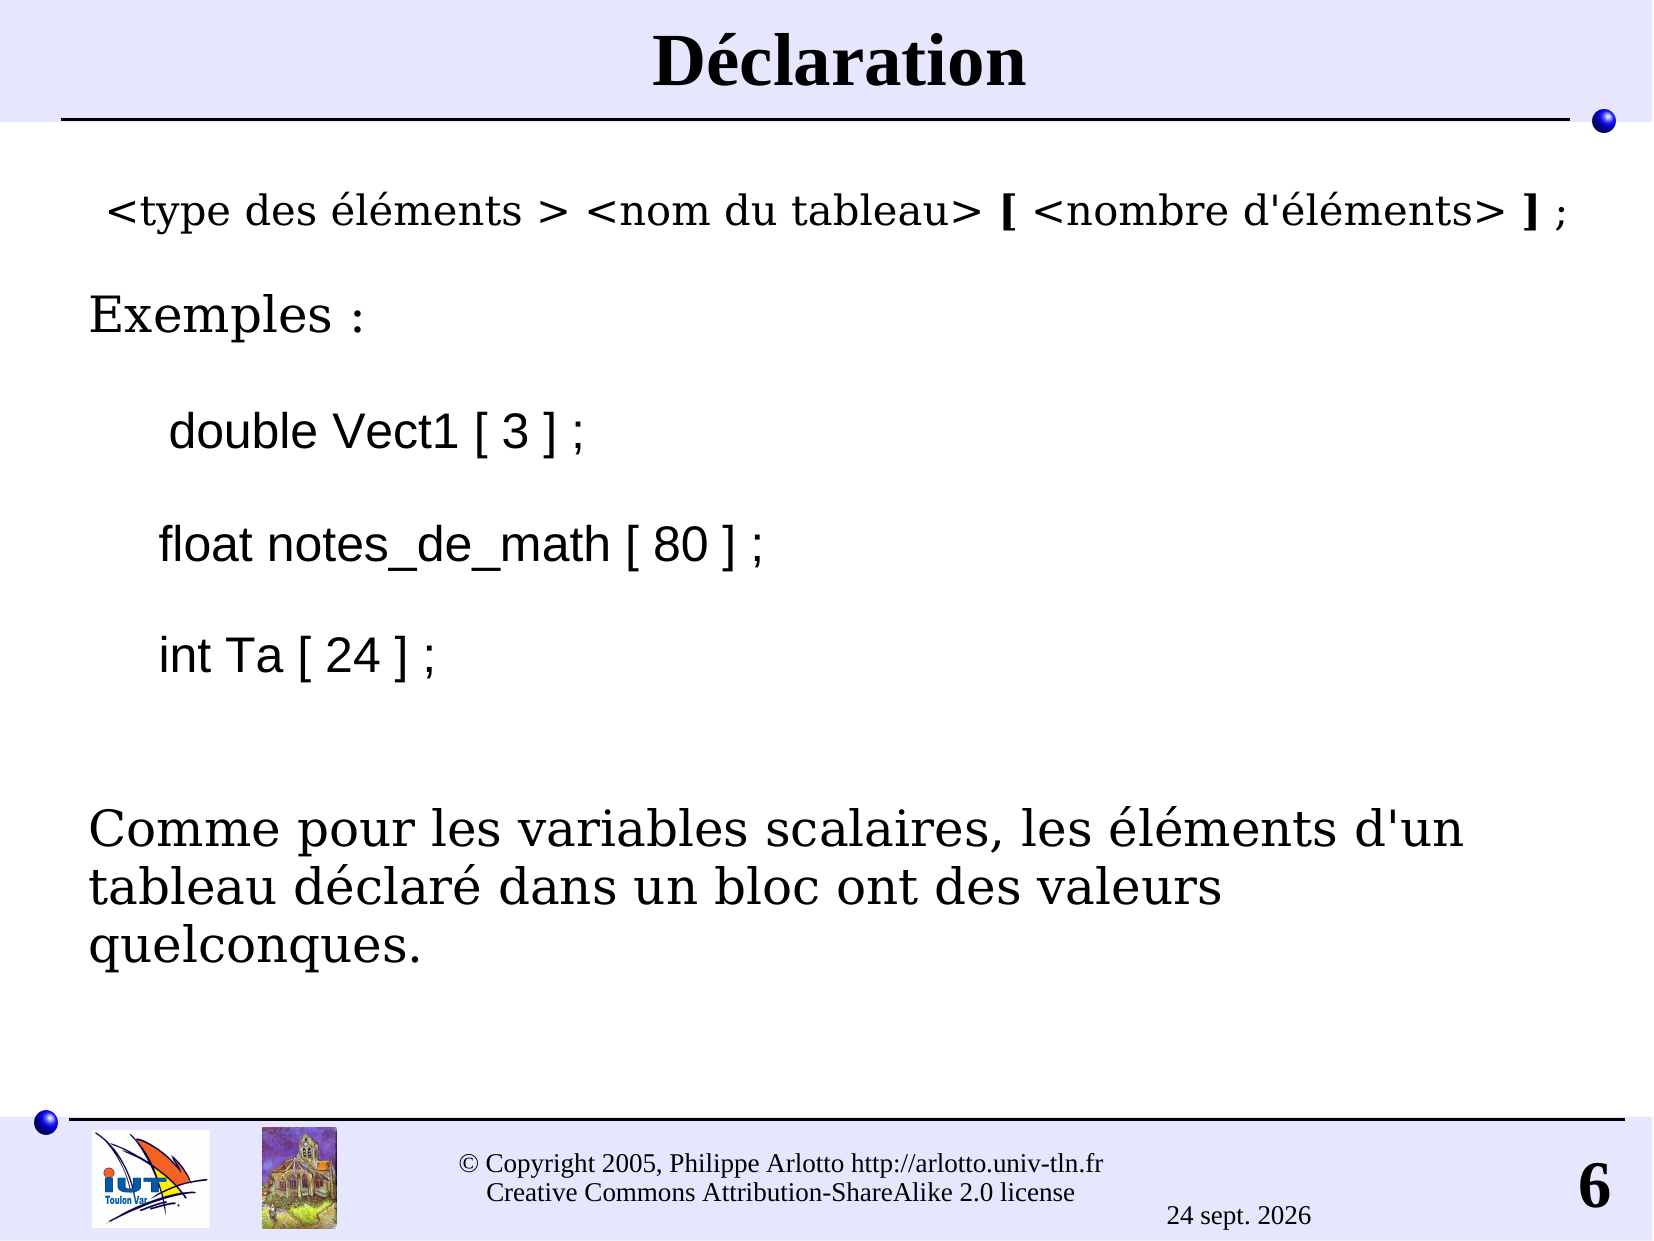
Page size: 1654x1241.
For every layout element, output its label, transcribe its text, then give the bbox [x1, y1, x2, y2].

picture [262, 1127, 337, 1229]
title Déclaration [95, 14, 1585, 107]
text_box <type des éléments > <nom du tableau> [ <nombre d'éléments> ] ; Exemples : double Vect1 [ 3 ] ; float notes_de_math [ 80 ] ; int Ta [ 24 ] ; Comme pour les variables scalaires, les éléments d'un tableau déclaré dans un bloc ont des valeurs quelconques. [88, 178, 1569, 1033]
